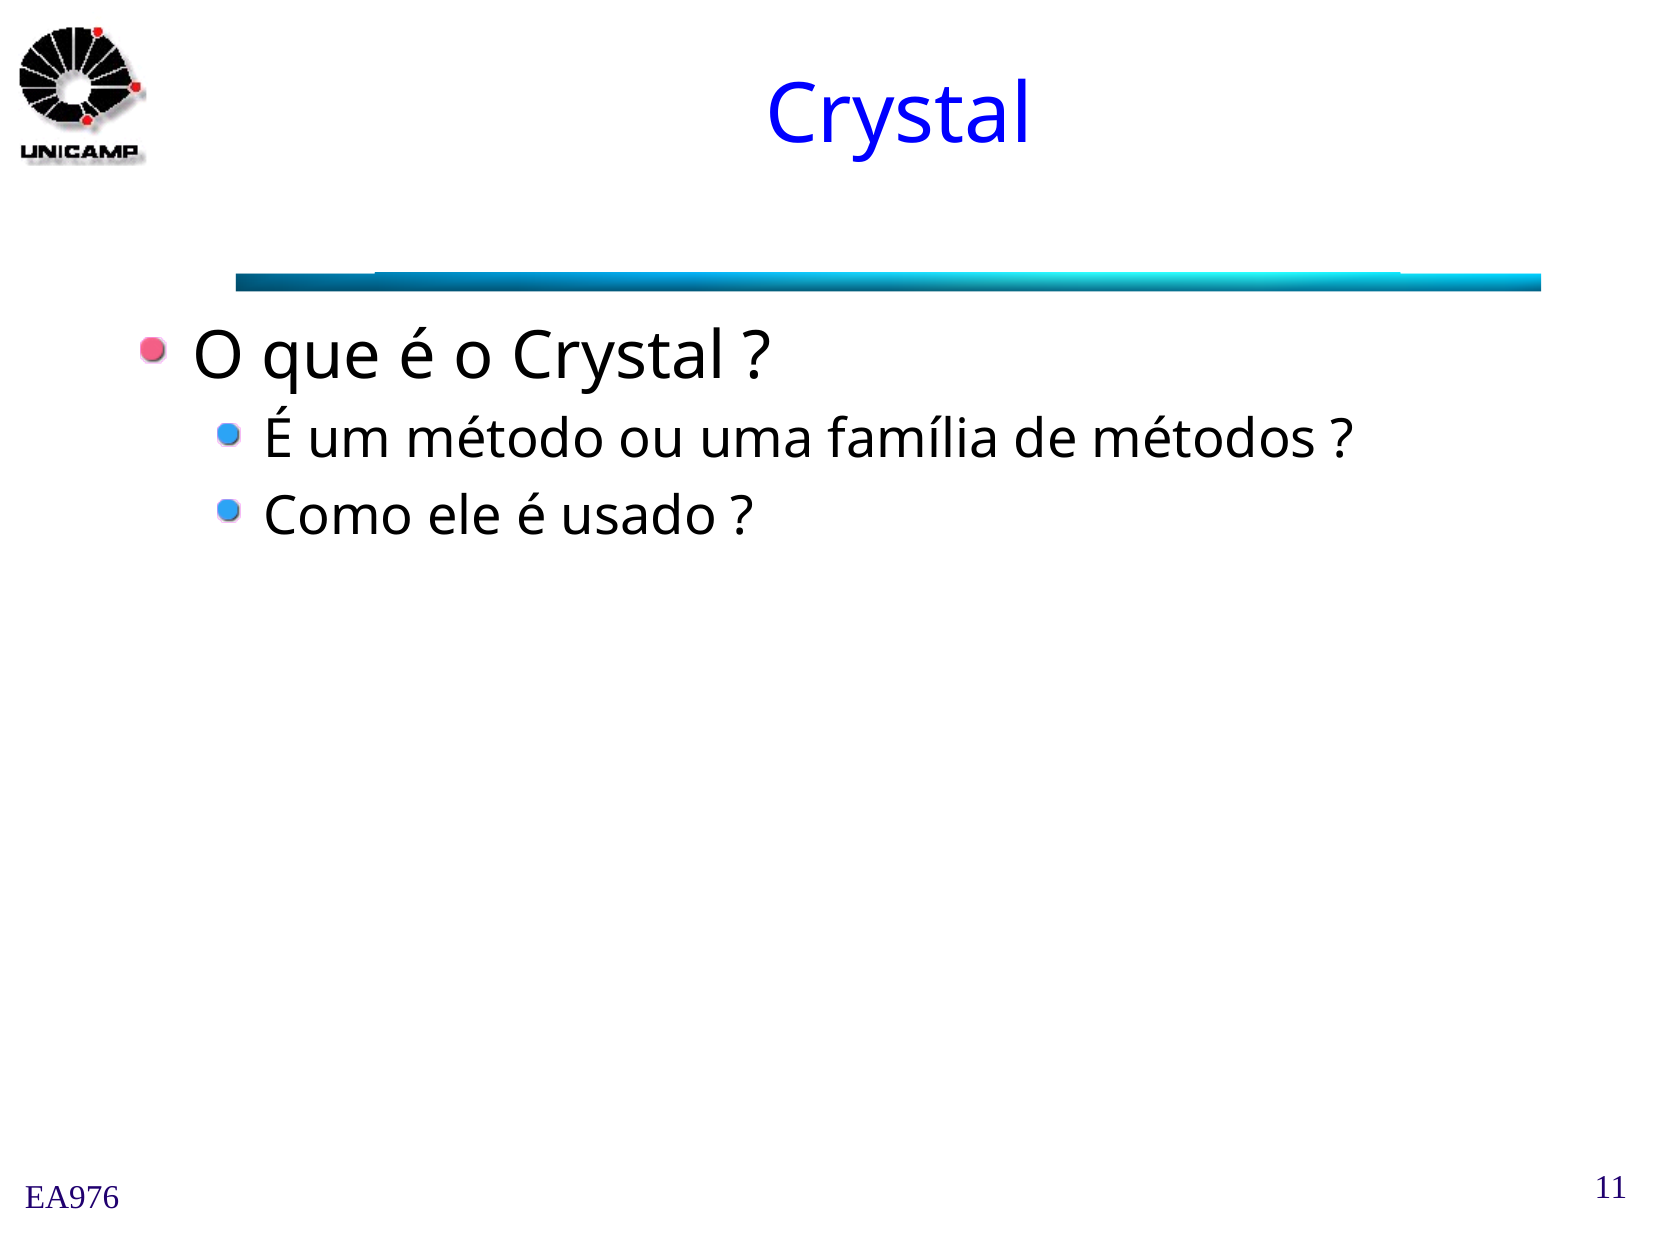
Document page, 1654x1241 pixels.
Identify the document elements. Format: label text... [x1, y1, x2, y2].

list O que é o Crystal ? É um método ou uma família de métodos ? Como ele é usado ? [121, 309, 1534, 1182]
title Crystal [264, 0, 1534, 186]
picture [125, 272, 1654, 295]
